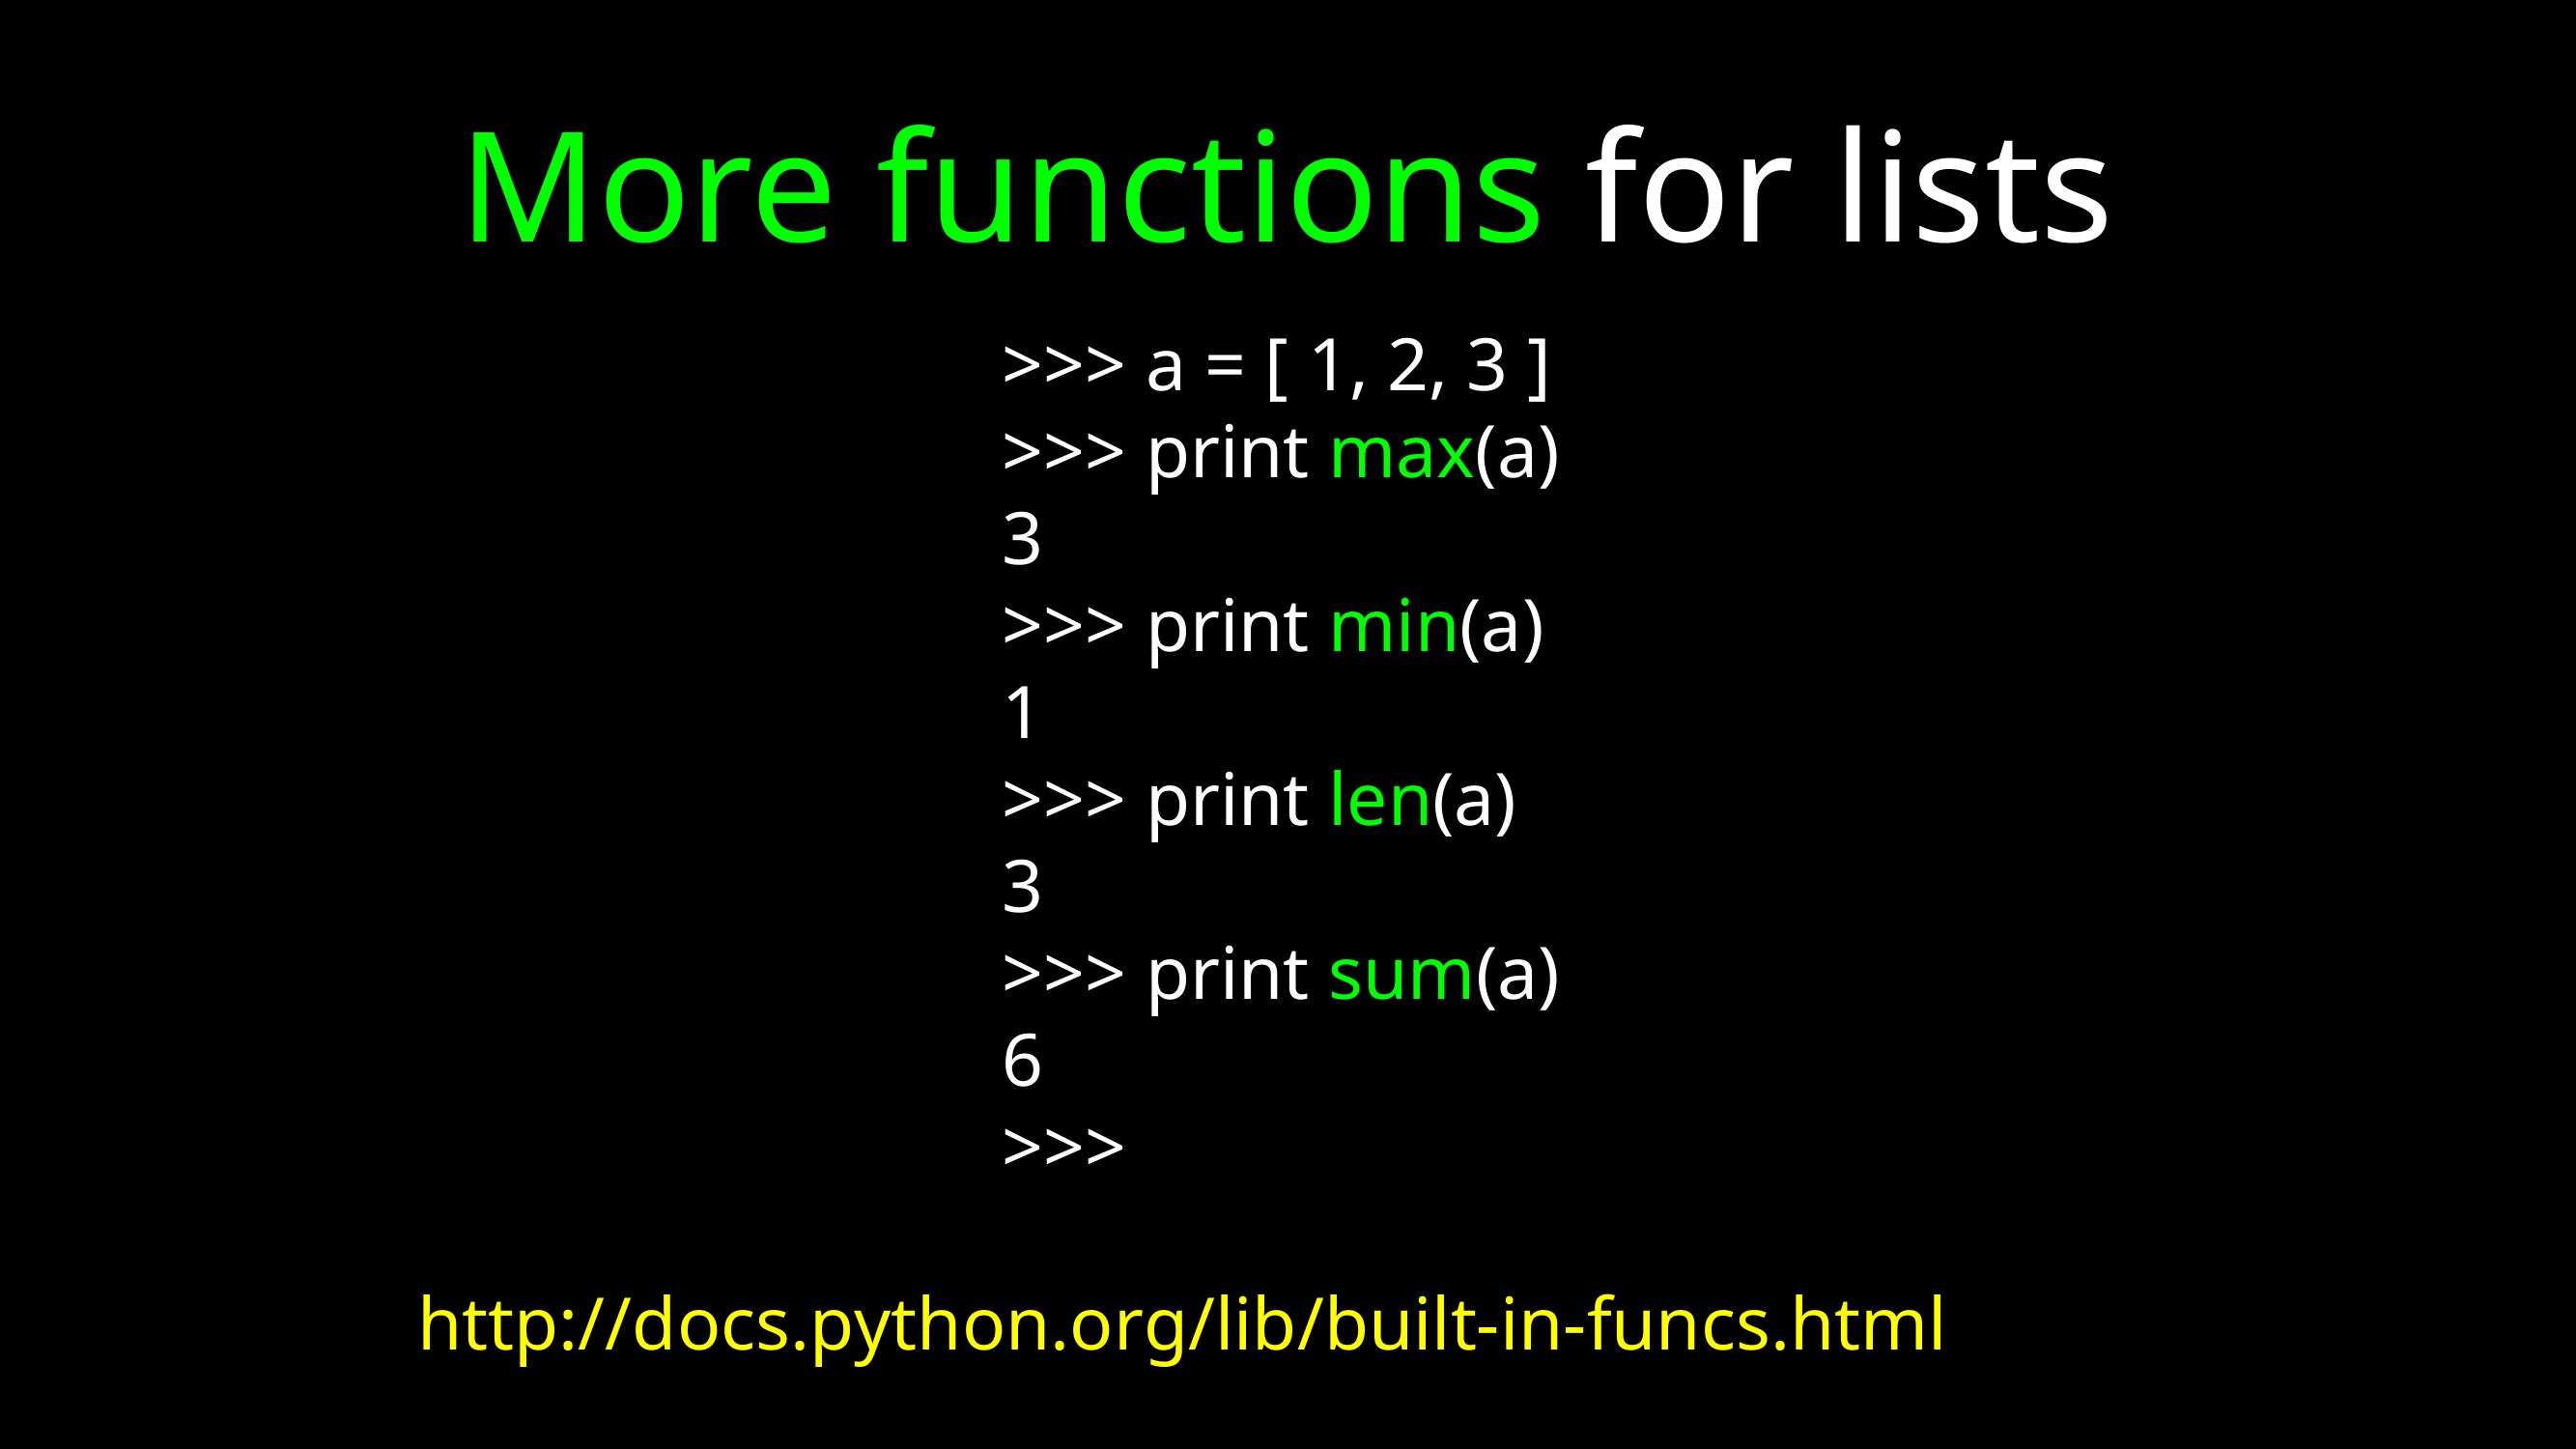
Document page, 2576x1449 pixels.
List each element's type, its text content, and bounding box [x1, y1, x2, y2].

text_box http://docs.python.org/lib/built-in-funcs.html [417, 1277, 1948, 1365]
title More functions for lists [183, 38, 2392, 325]
text_box >>> a = [ 1, 2, 3 ] >>> print max(a) 3 >>> print min(a) 1 >>> print len(a) 3 >>> print sum(a) 6 >>> [1002, 318, 1571, 1188]
